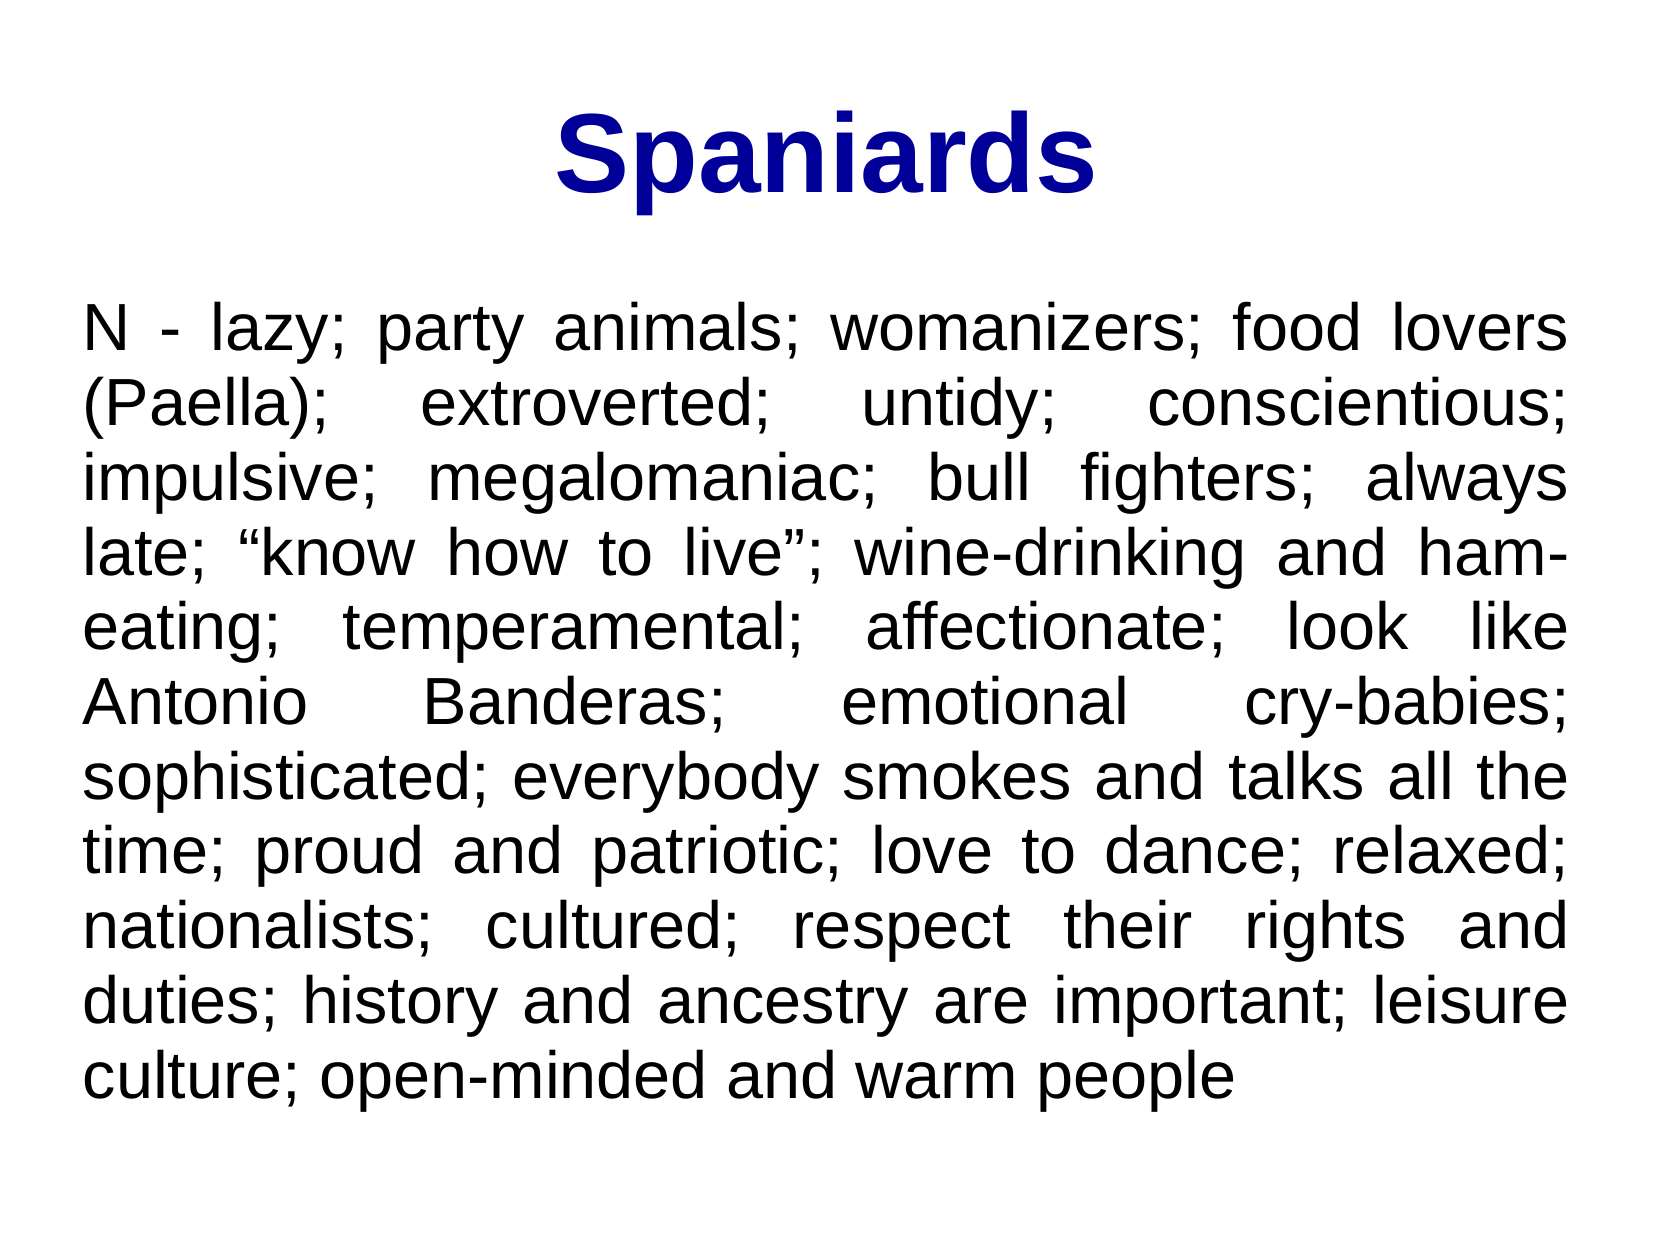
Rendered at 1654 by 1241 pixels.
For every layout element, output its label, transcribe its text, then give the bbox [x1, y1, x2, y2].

list N - lazy; party animals; womanizers; food lovers (Paella); extroverted; untidy; conscientious; impulsive; megalomaniac; bull fighters; always late; “know how to live”; wine-drinking and ham-eating; temperamental; affectionate; look like Antonio Banderas; emotional cry-babies; sophisticated; everybody smokes and talks all the time; proud and patriotic; love to dance; relaxed; nationalists; cultured; respect their rights and duties; history and ancestry are important; leisure culture; open-minded and warm people [82, 290, 1571, 1113]
title Spaniards [82, 49, 1571, 257]
